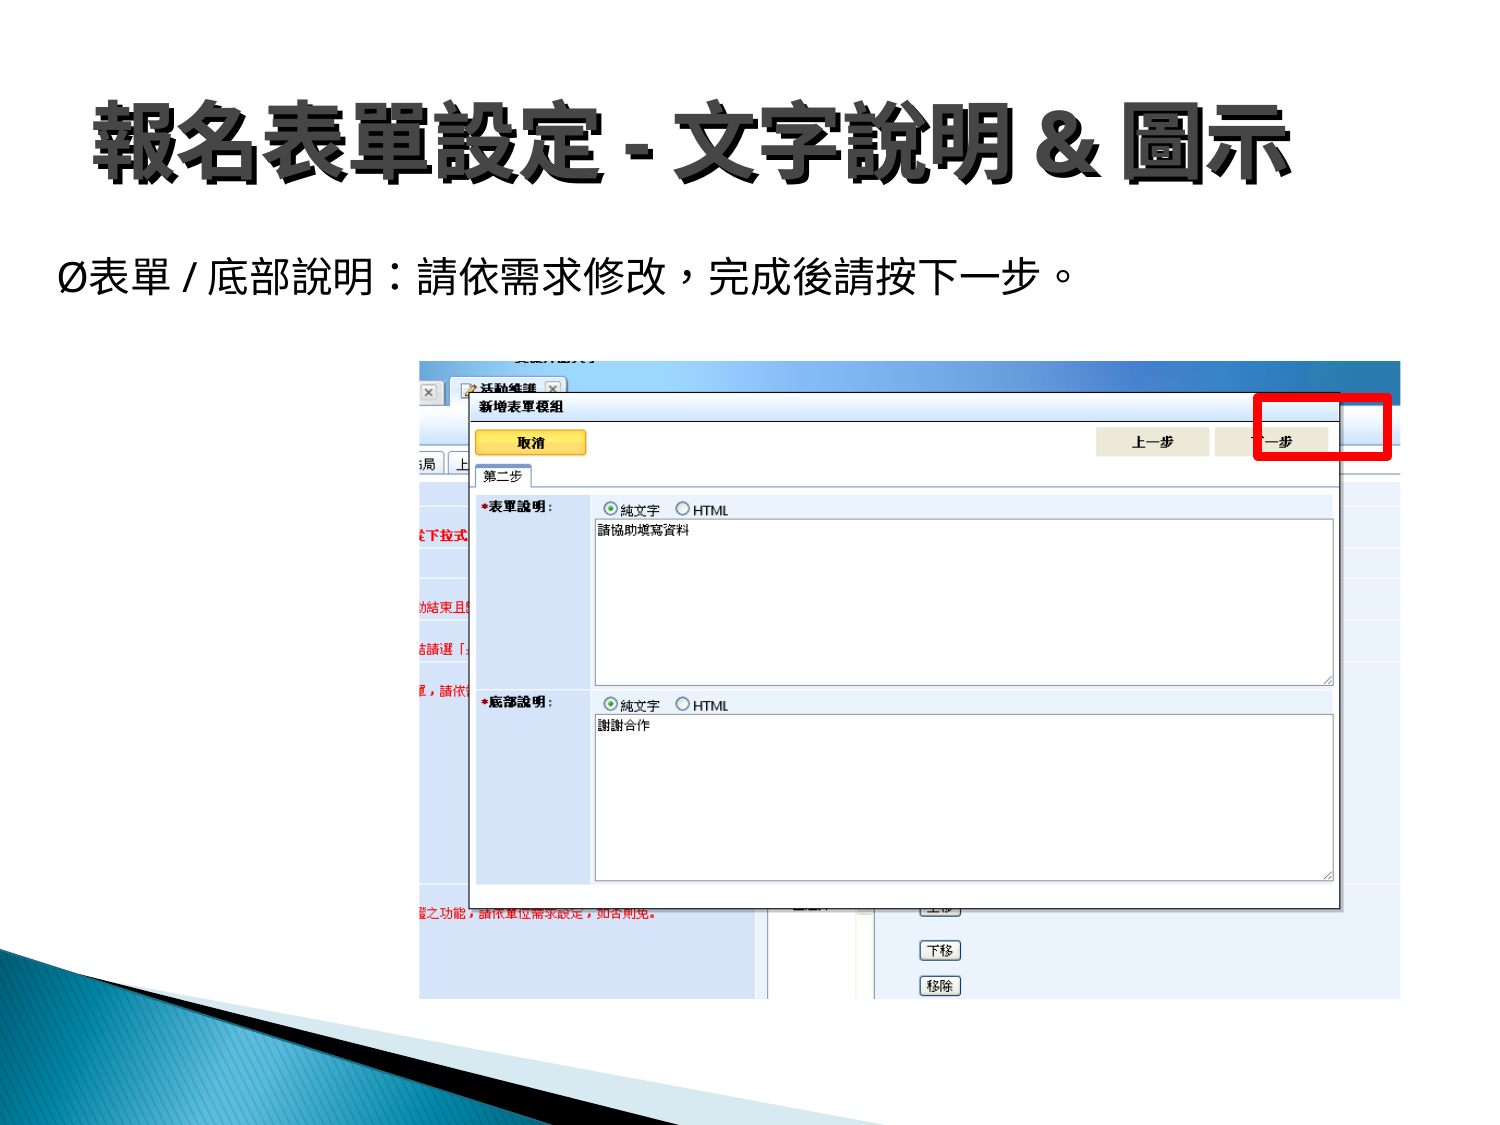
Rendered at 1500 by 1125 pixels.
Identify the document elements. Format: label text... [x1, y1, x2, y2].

text_box 表單/底部說明：請依需求修改，完成後請按下一步。 [41, 243, 1471, 310]
title 報名表單設定-文字說明&圖示 [75, 45, 1426, 233]
picture [419, 361, 1401, 999]
